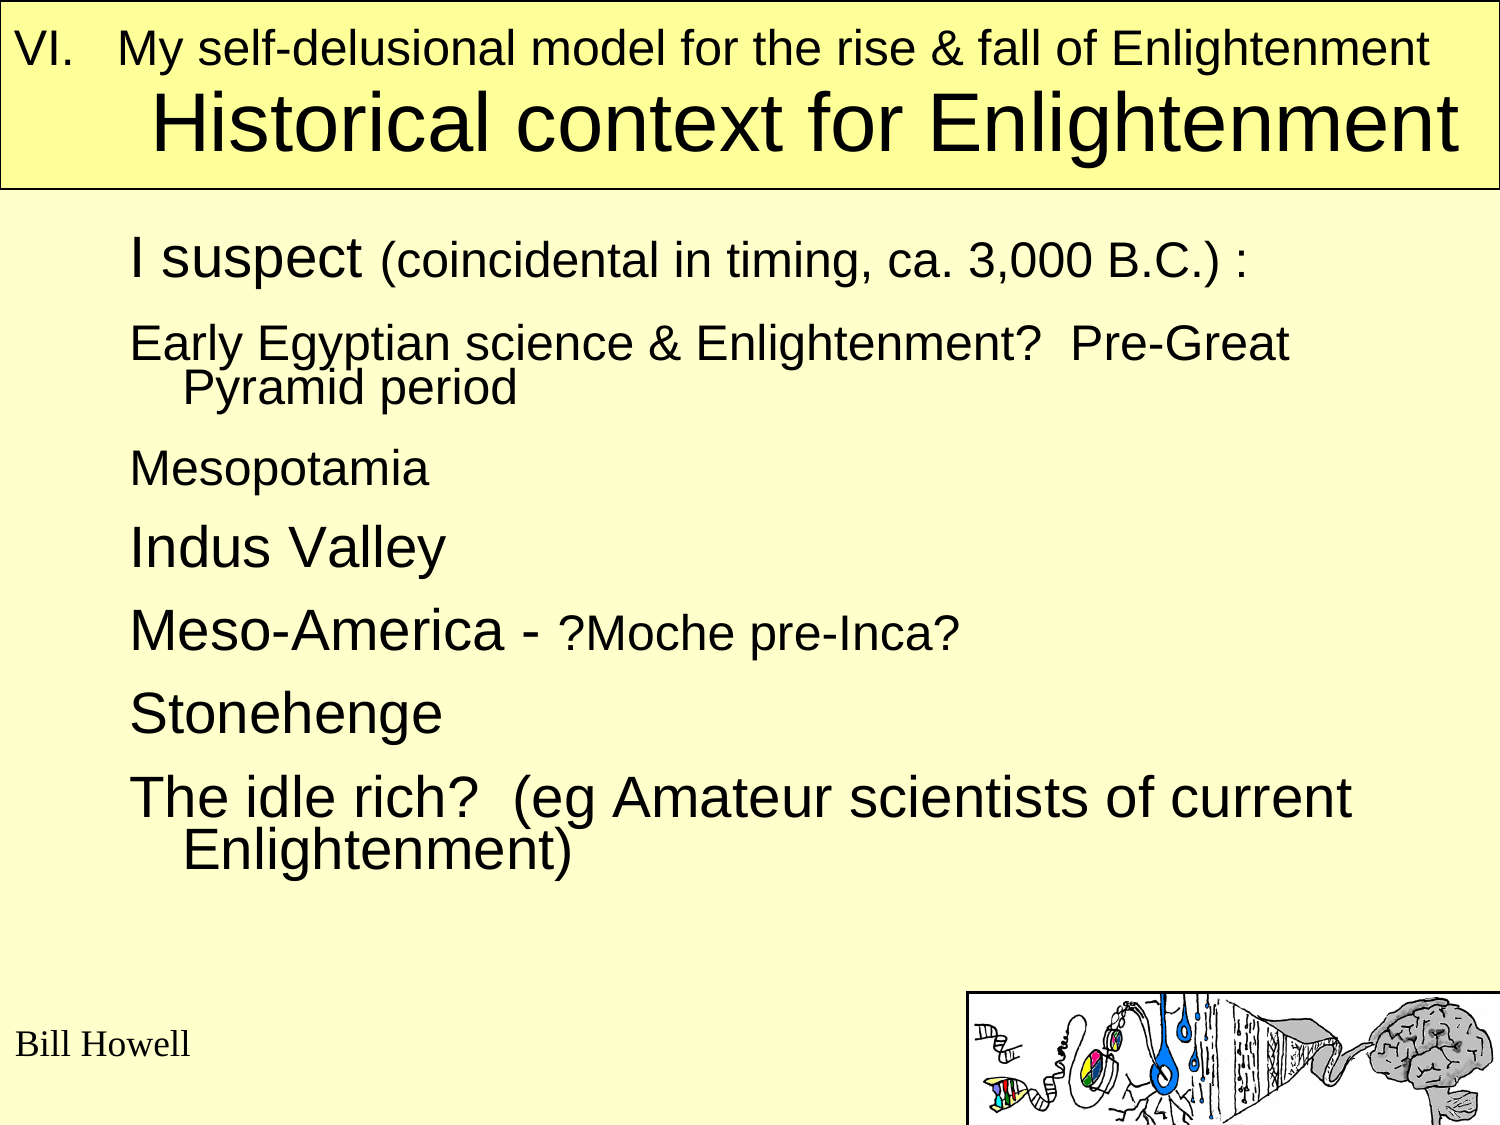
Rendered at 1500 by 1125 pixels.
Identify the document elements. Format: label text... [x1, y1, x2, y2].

text_box Bill Howell [0, 973, 945, 1122]
list I suspect (coincidental in timing, ca. 3,000 B.C.) : Early Egyptian science & Enlightenment? Pre-Great Pyramid period Mesopotamia Indus Valley Meso-America - ?Moche pre-Inca? Stonehenge The idle rich? (eg Amateur scientists of current Enlightenment) [112, 236, 1394, 993]
picture [969, 994, 1500, 1125]
title VI. My self-delusional model for the rise & fall of Enlightenment Historical context for Enlightenment [0, 0, 1500, 189]
